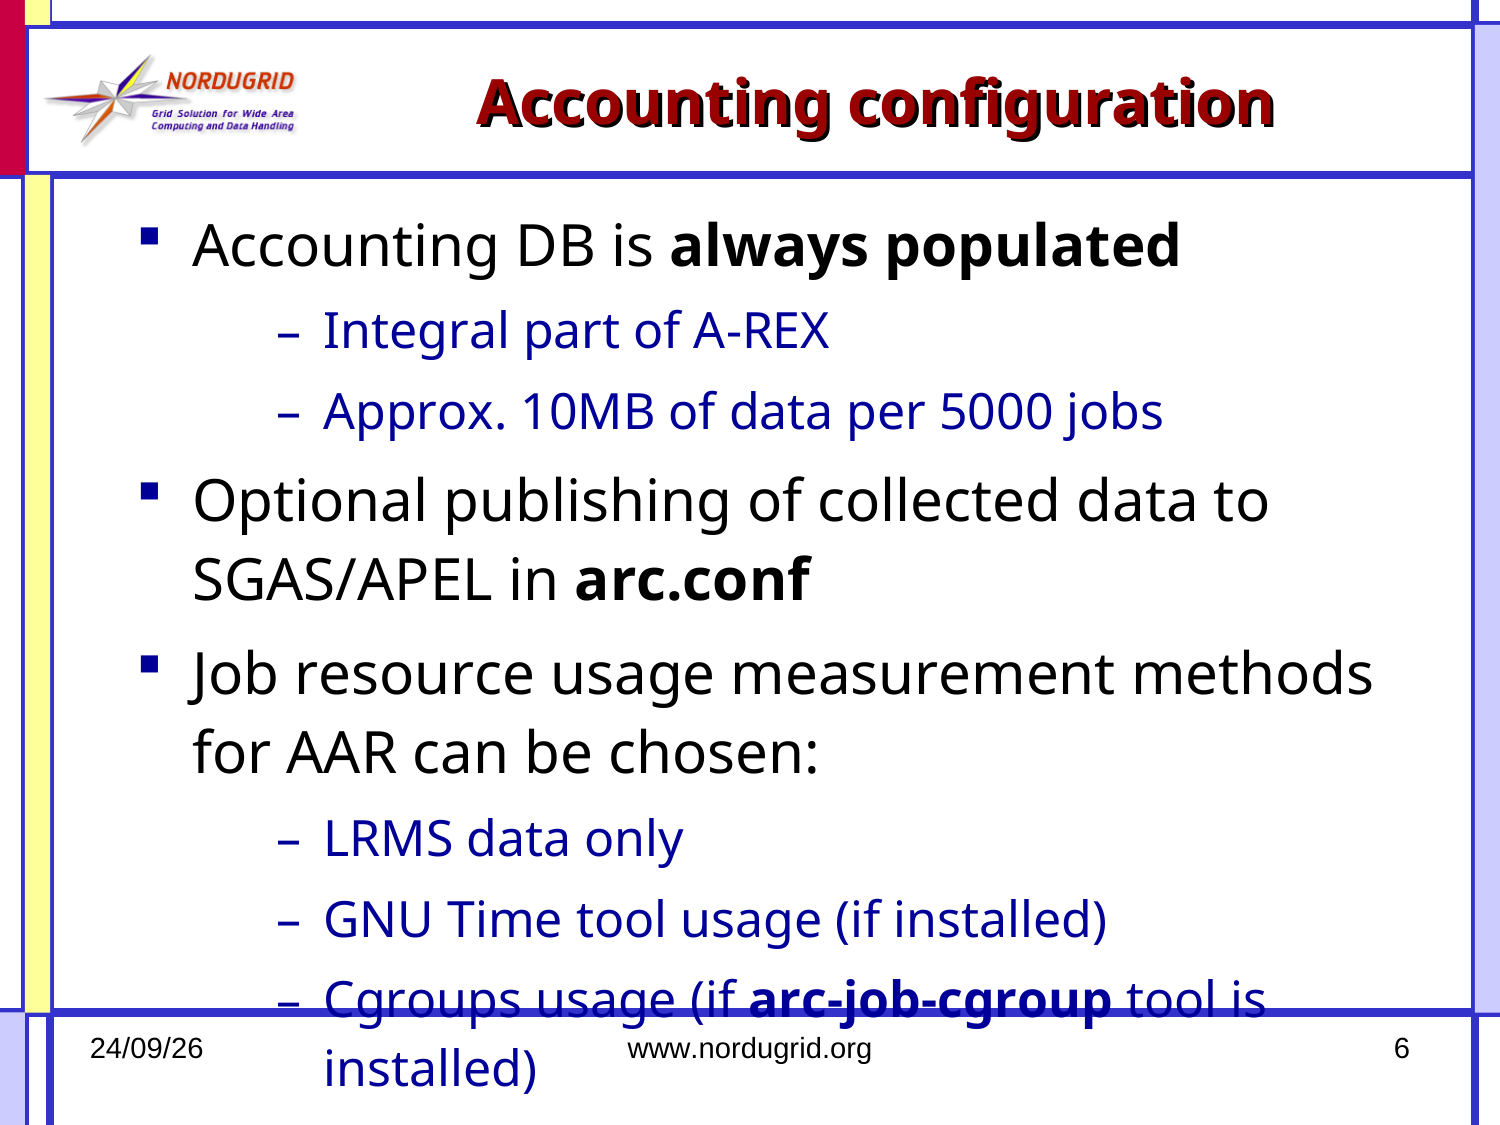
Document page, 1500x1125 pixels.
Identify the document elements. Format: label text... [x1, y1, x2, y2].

list Accounting DB is always populated Integral part of A-REX Approx. 10MB of data per 5000 jobs Optional publishing of collected data to SGAS/APEL in arc.conf Job resource usage measurement methods for AAR can be chosen: LRMS data only GNU Time tool usage (if installed) Cgroups usage (if arc-job-cgroup tool is installed) [79, 203, 1418, 984]
picture [40, 49, 301, 148]
title Accounting configuration [324, 17, 1428, 183]
